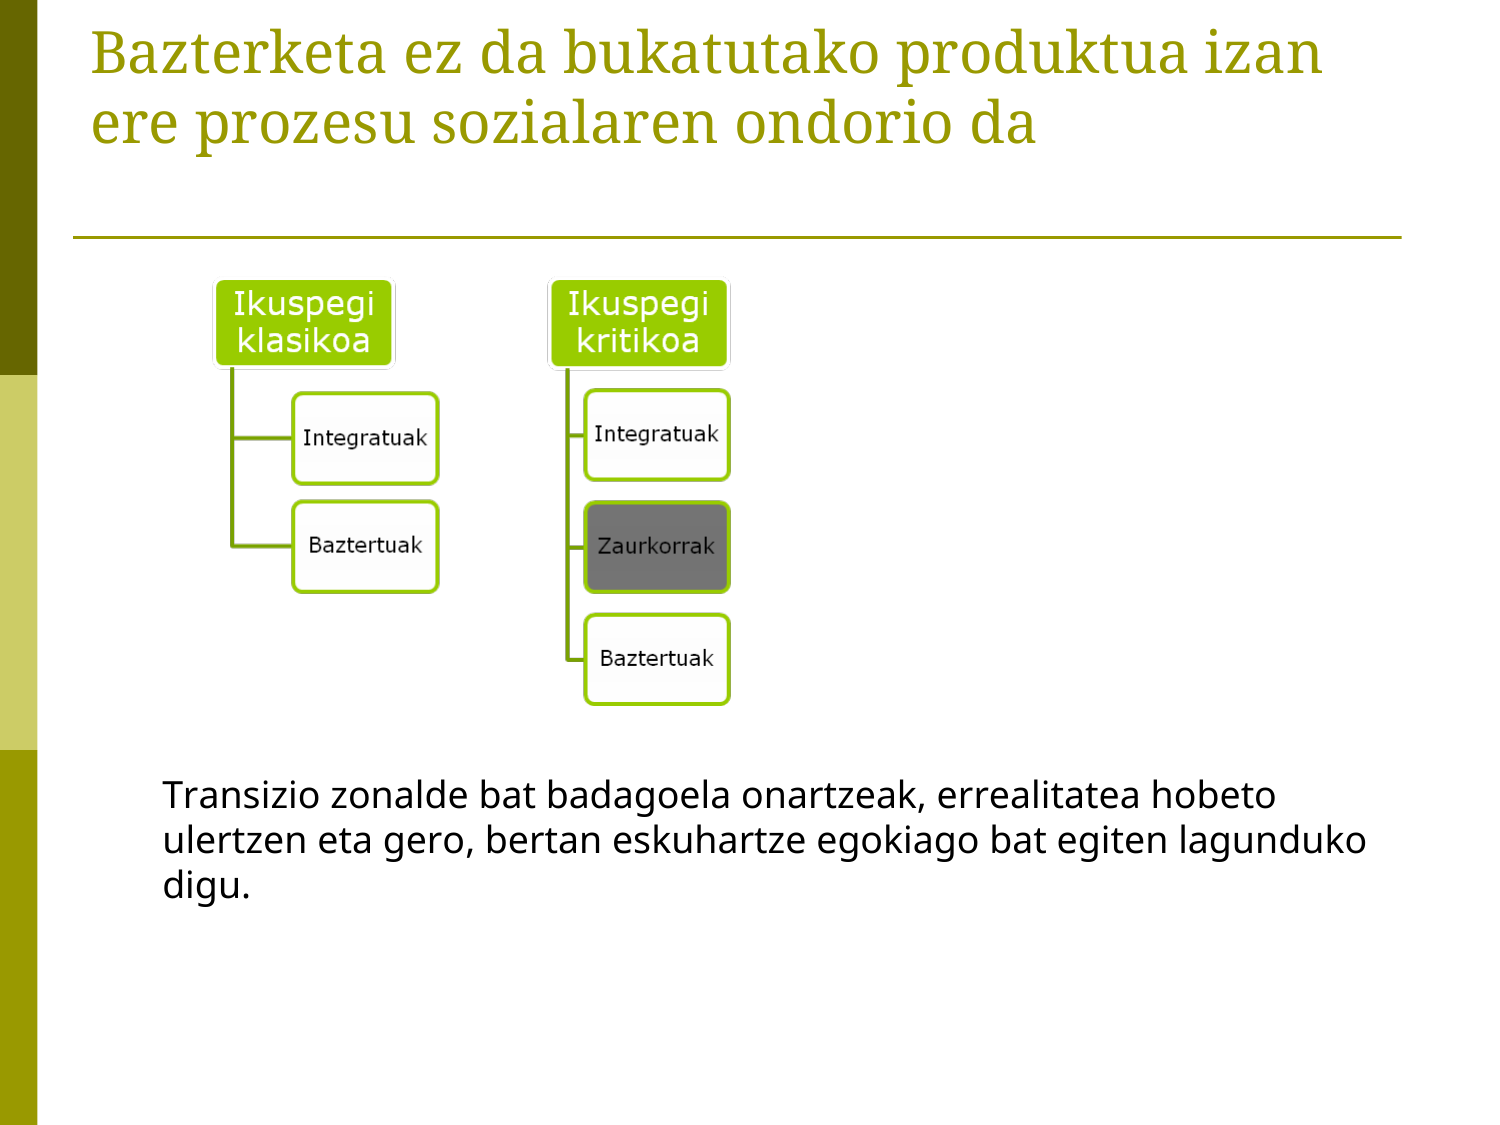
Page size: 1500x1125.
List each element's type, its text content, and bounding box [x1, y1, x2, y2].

picture [64, 271, 990, 708]
title Bazterketa ez da bukatutako produktua izan ere prozesu sozialaren ondorio da [75, 45, 1426, 233]
text_box Transizio zonalde bat badagoela onartzeak, errealitatea hobeto ulertzen eta gero, bertan eskuhartze egokiago bat egiten lagunduko digu. [147, 763, 1424, 914]
